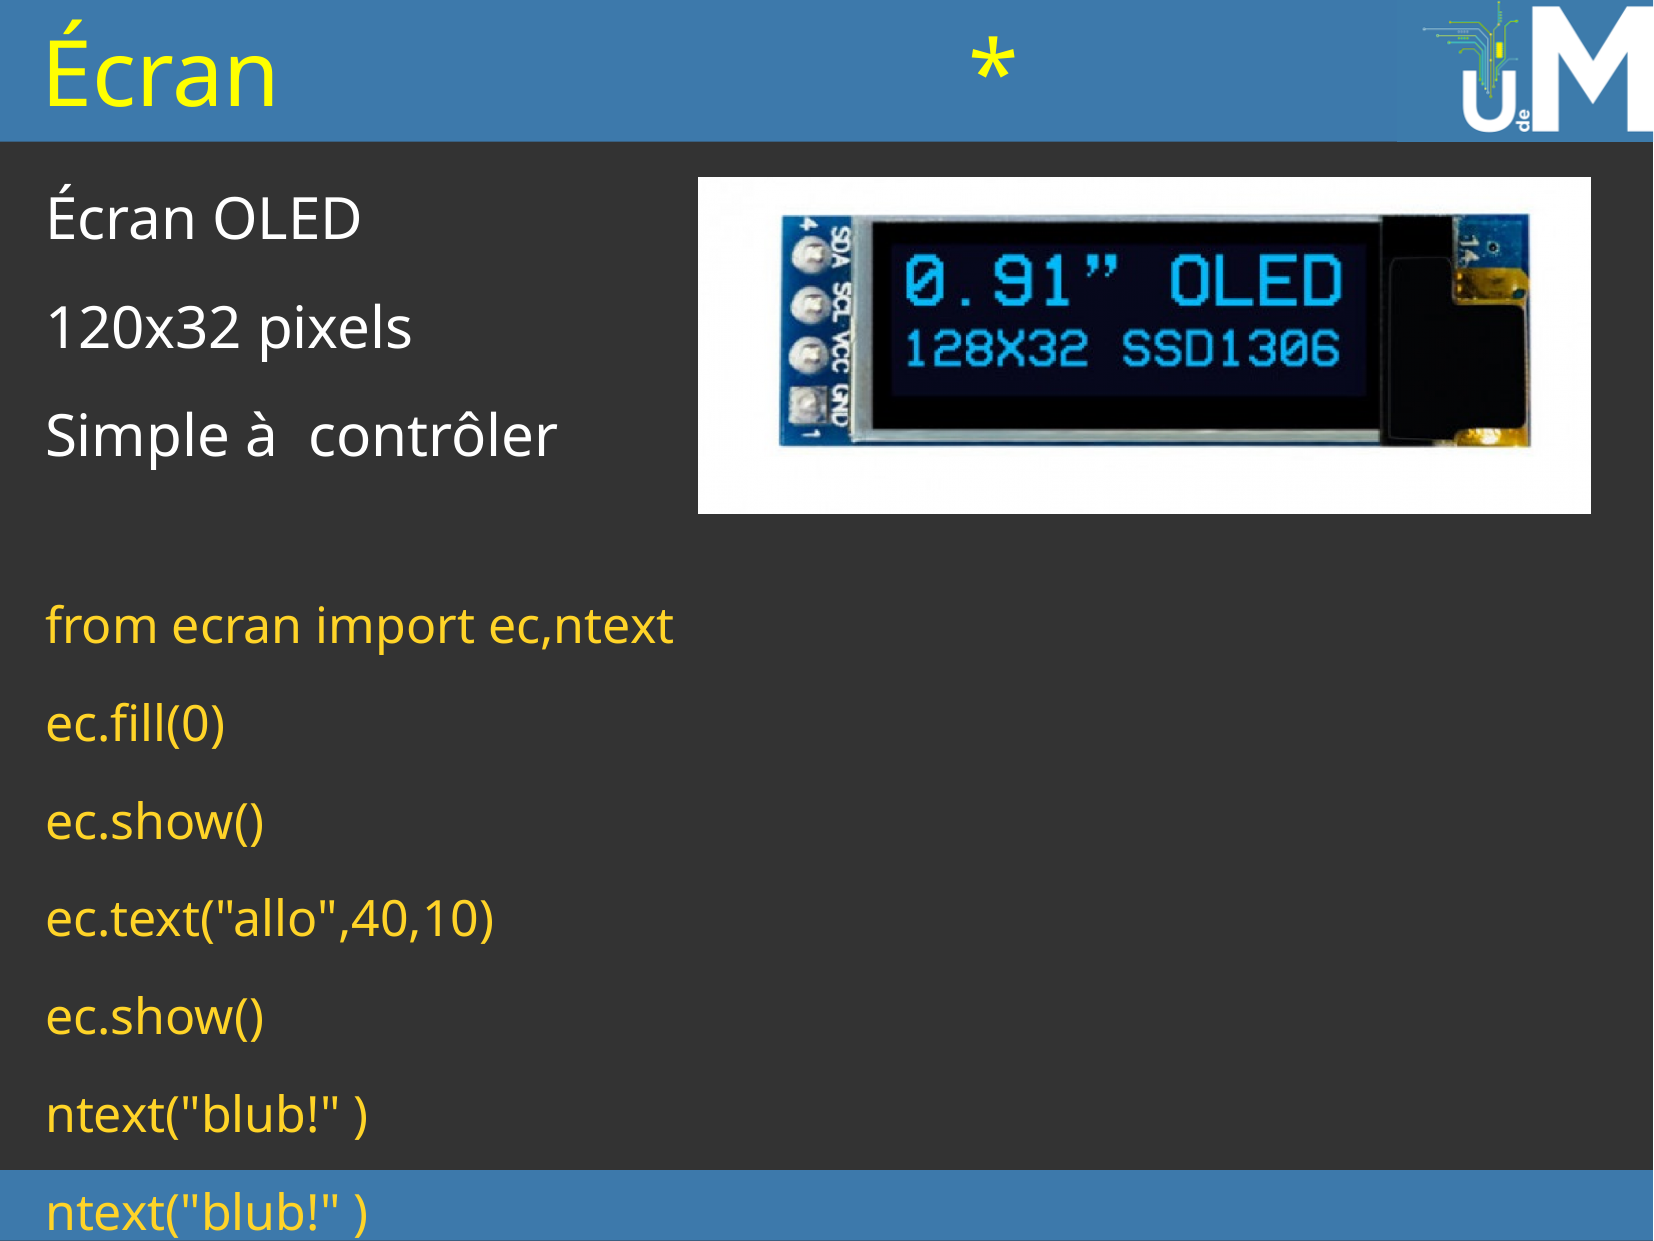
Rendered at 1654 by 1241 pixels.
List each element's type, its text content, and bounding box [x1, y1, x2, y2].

picture [698, 177, 1591, 514]
picture [1397, 0, 1654, 142]
list Écran OLED 120x32 pixels Simple à contrôler from ecran import ec,ntext ec.fill(0) ec.show() ec.text("allo",40,10) ec.show() ntext("blub!" ) ntext("blub!" ) [45, 177, 1606, 1141]
title Écran * [41, 9, 1411, 133]
